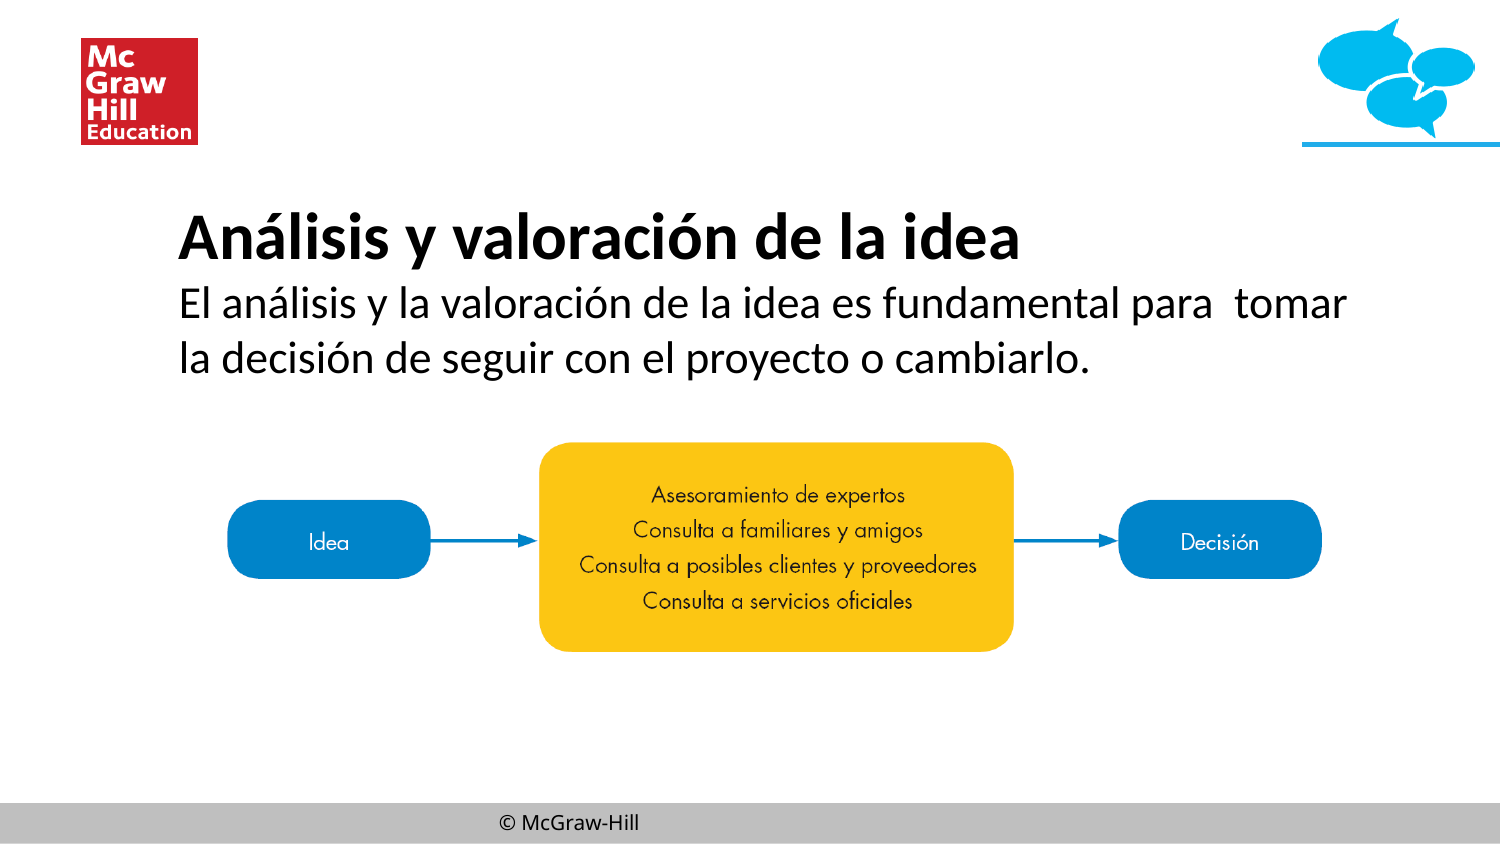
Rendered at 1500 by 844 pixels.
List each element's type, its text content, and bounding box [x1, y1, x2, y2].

picture [81, 38, 198, 145]
picture [1285, 12, 1475, 139]
picture [220, 431, 1331, 678]
text_box Análisis y valoración de la idea El análisis y la valoración de la idea es fundamental para tomar la decisión de seguir con el proyecto o cambiarlo. [163, 185, 1388, 432]
